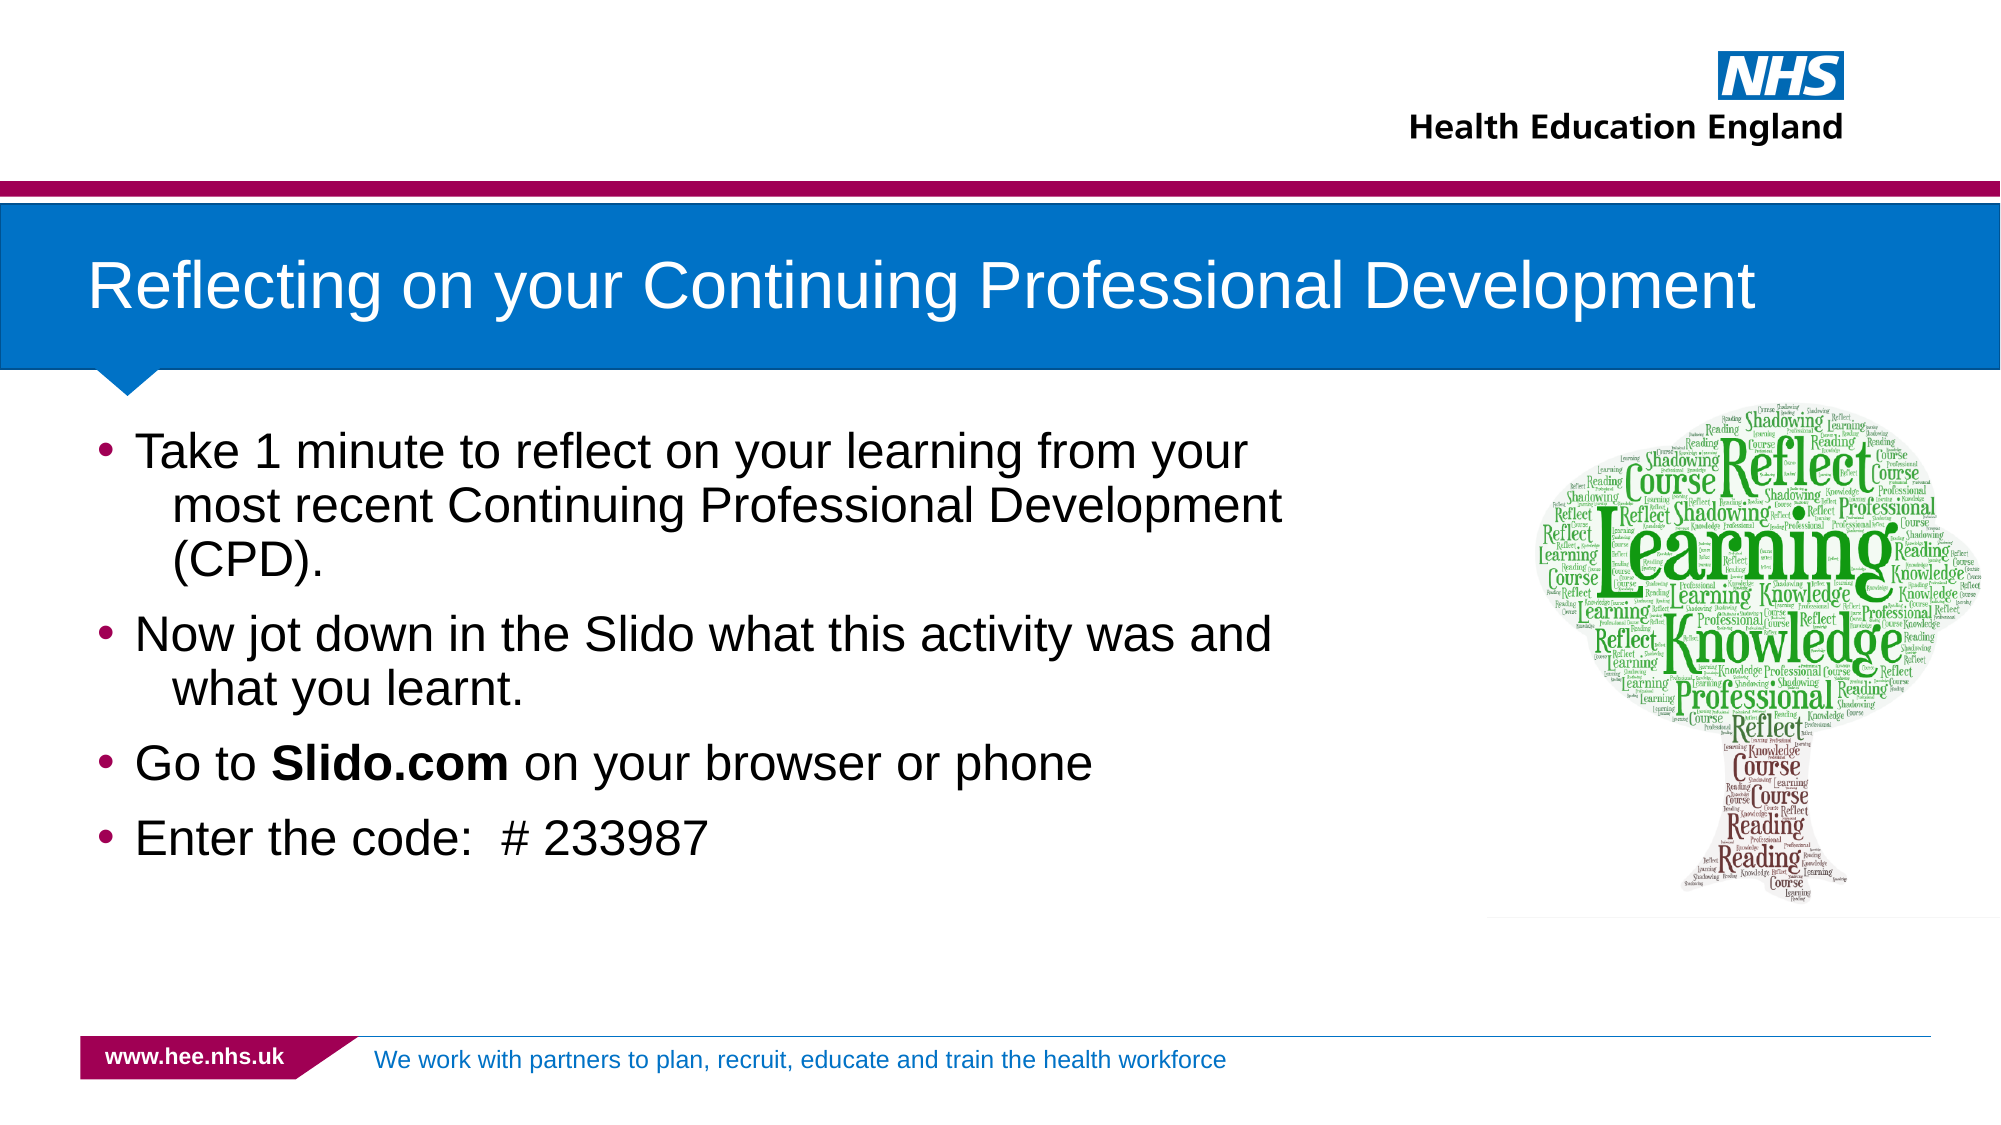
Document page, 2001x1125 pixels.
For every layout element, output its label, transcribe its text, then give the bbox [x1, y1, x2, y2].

picture [1487, 397, 2000, 918]
list Take 1 minute to reflect on your learning from your most recent Continuing Professional Development (CPD).​ Now jot down in the Slido what this activity was and what you learnt. Go to Slido.com on your browser or phone Enter the code: # 233987 [82, 417, 1314, 915]
title Reflecting on your Continuing Professional Development [72, 204, 1931, 369]
